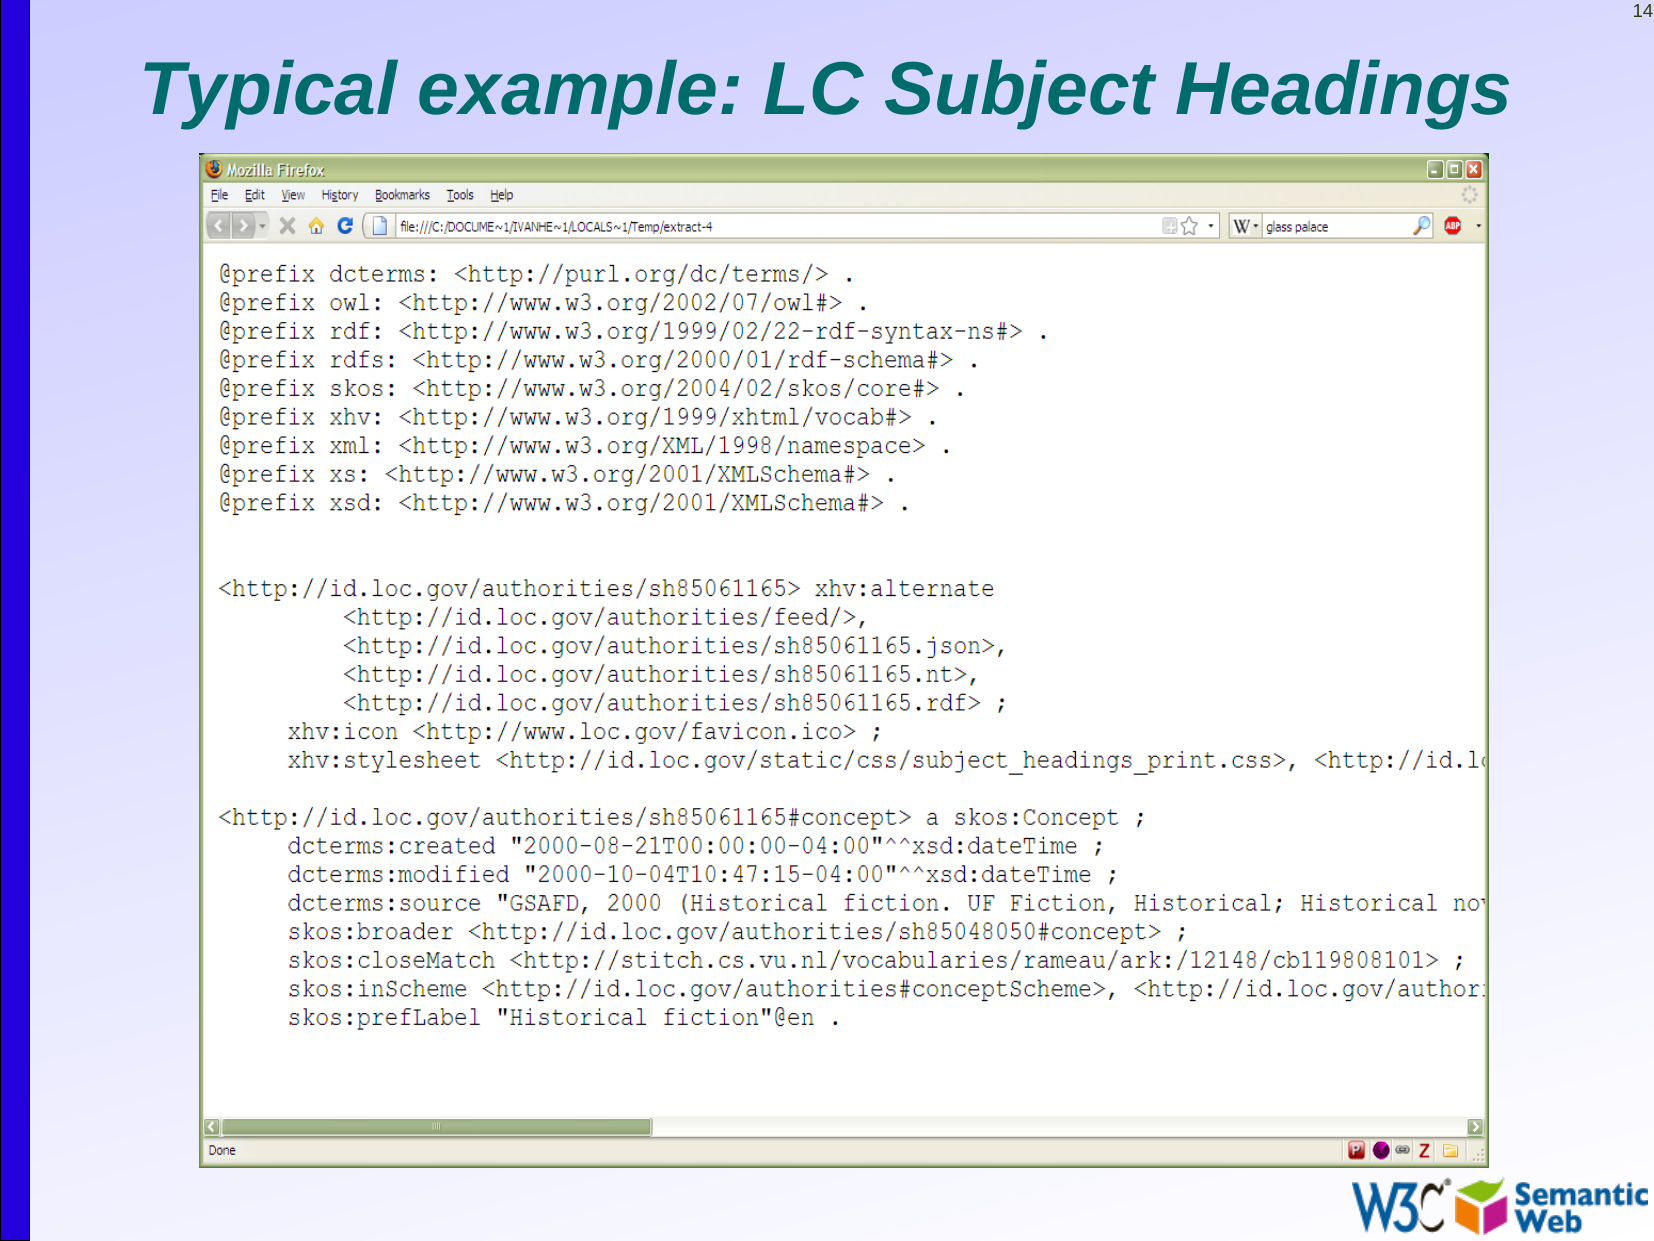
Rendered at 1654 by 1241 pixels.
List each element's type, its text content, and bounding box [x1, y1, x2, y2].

title Typical example: LC Subject Headings [0, 20, 1654, 154]
picture [1352, 1175, 1648, 1235]
picture [199, 153, 1489, 1169]
